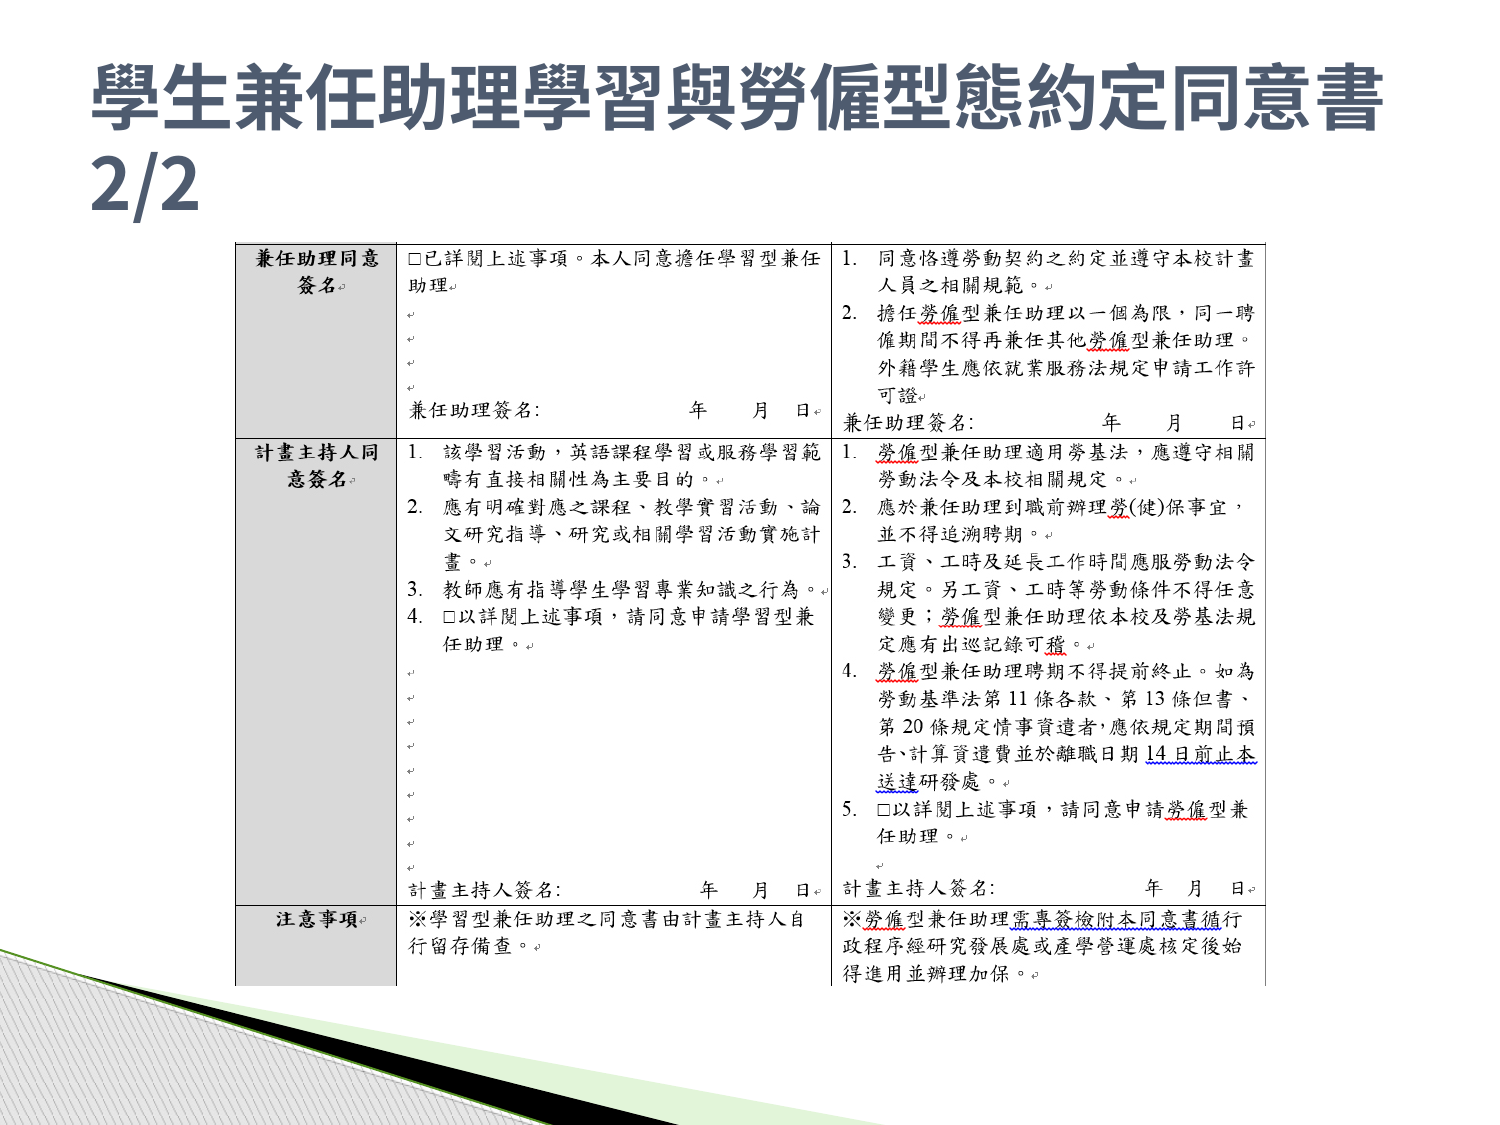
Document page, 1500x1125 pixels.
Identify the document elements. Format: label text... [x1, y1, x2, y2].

title 學生兼任助理學習與勞僱型態約定同意書2/2 [75, 45, 1425, 233]
picture [234, 242, 1266, 986]
